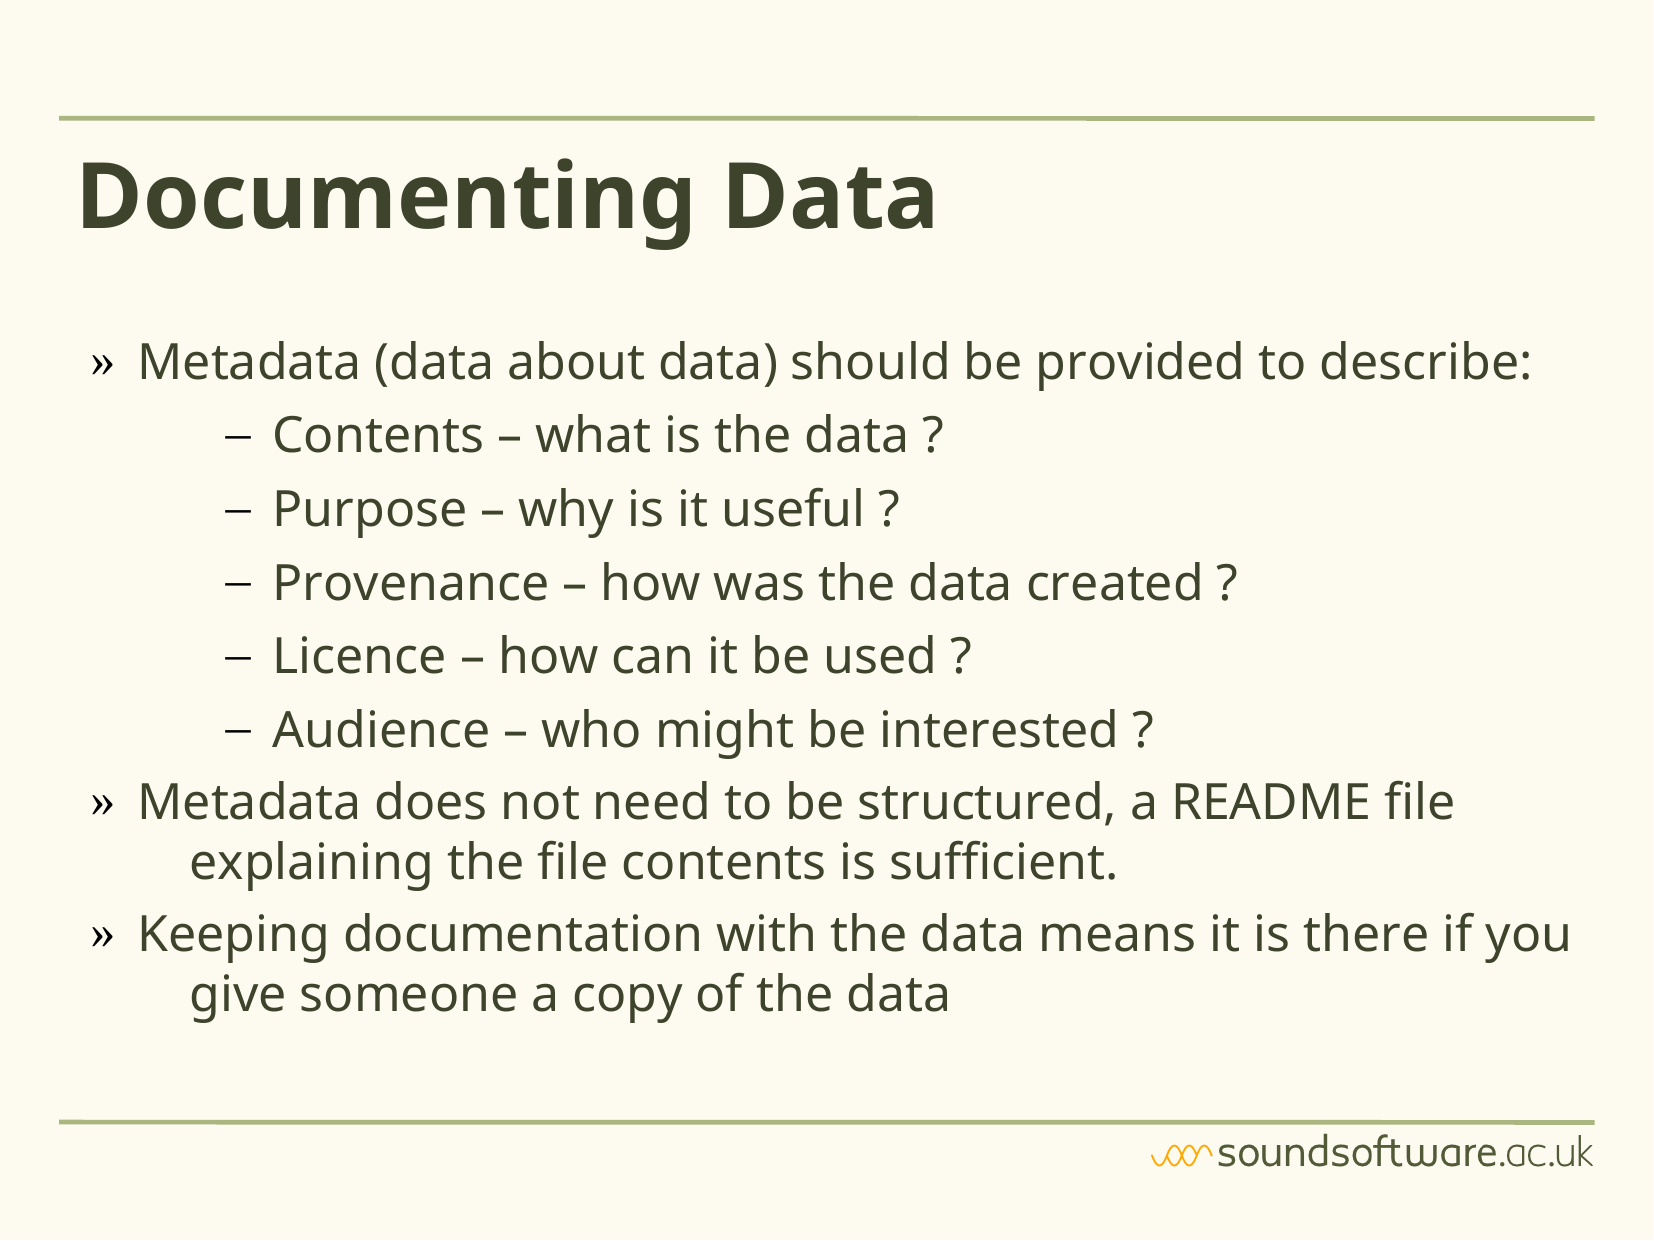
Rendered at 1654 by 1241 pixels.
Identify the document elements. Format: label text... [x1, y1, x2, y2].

list Metadata (data about data) should be provided to describe: Contents – what is the data ? Purpose – why is it useful ? Provenance – how was the data created ? Licence – how can it be used ? Audience – who might be interested ? Metadata does not need to be structured, a README file explaining the file contents is sufficient. Keeping documentation with the data means it is there if you give someone a copy of the data [59, 321, 1594, 1140]
picture [1151, 1140, 1593, 1167]
title Documenting Data [59, 109, 1594, 274]
